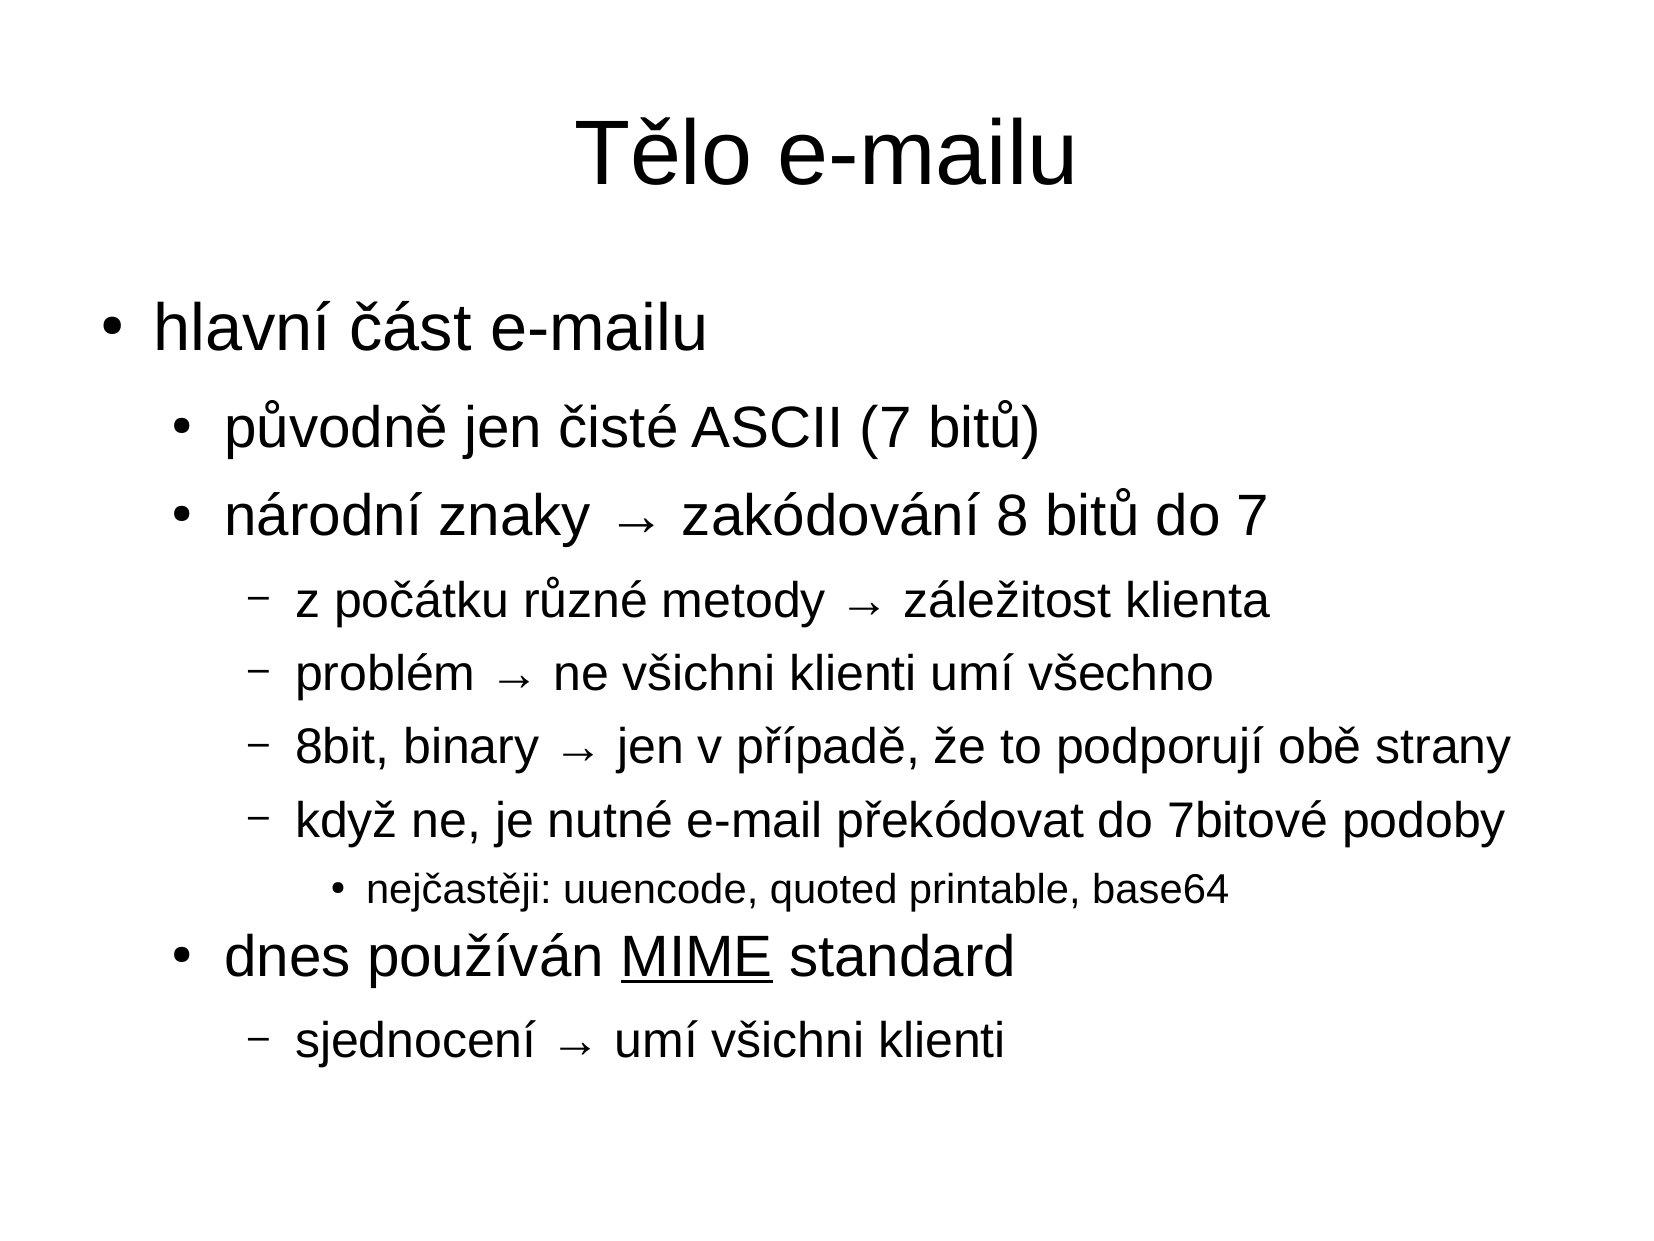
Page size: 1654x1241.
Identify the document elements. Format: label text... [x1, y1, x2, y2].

title Tělo e-mailu [82, 49, 1571, 257]
list hlavní část e-mailu původně jen čisté ASCII (7 bitů) národní znaky → zakódování 8 bitů do 7 z počátku různé metody → záležitost klienta problém → ne všichni klienti umí všechno 8bit, binary → jen v případě, že to podporují obě strany když ne, je nutné e-mail překódovat do 7bitové podoby nejčastěji: uuencode, quoted printable, base64 dnes používán MIME standard sjednocení → umí všichni klienti [82, 290, 1571, 1161]
